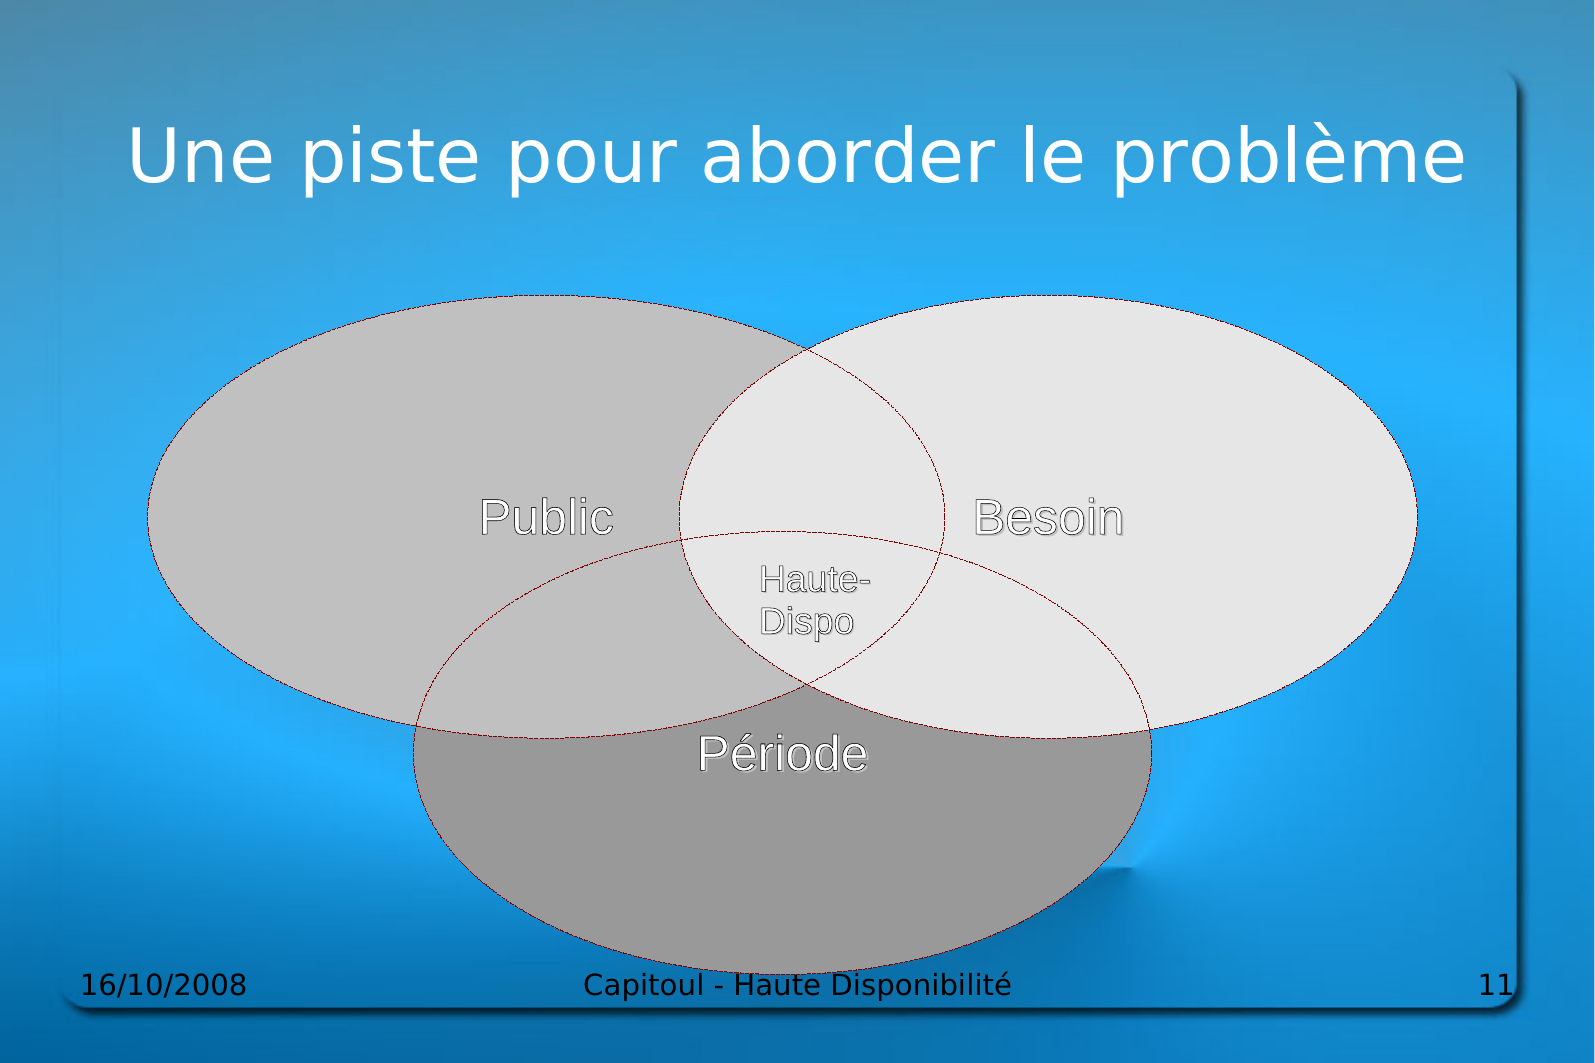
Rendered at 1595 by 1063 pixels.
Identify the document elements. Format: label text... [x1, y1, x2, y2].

title Une piste pour aborder le problème [117, 113, 1479, 201]
text_box Besoin [807, 295, 1418, 730]
text_box Public [147, 295, 945, 726]
text_box Période [413, 531, 1152, 975]
picture [0, 0, 1595, 1063]
